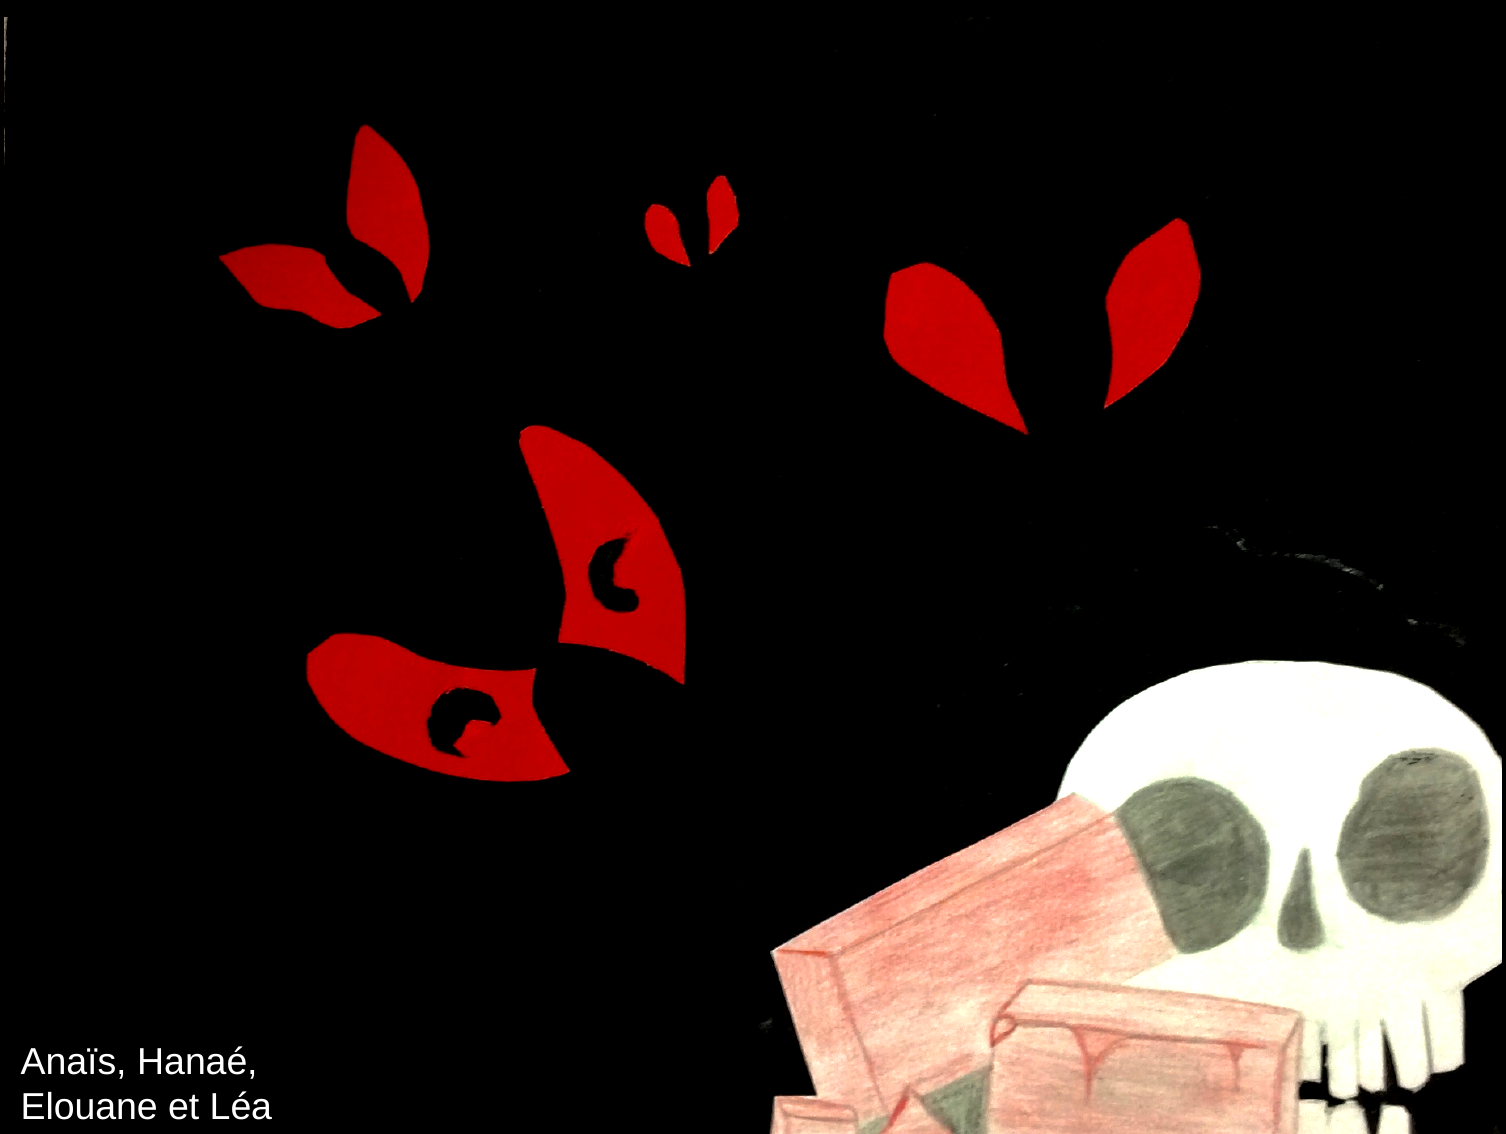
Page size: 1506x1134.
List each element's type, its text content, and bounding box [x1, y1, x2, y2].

text_box Anaïs, Hanaé, Elouane et Léa [5, 1029, 336, 1134]
text_box [0, 0, 1506, 1134]
picture [4, 17, 1502, 1134]
